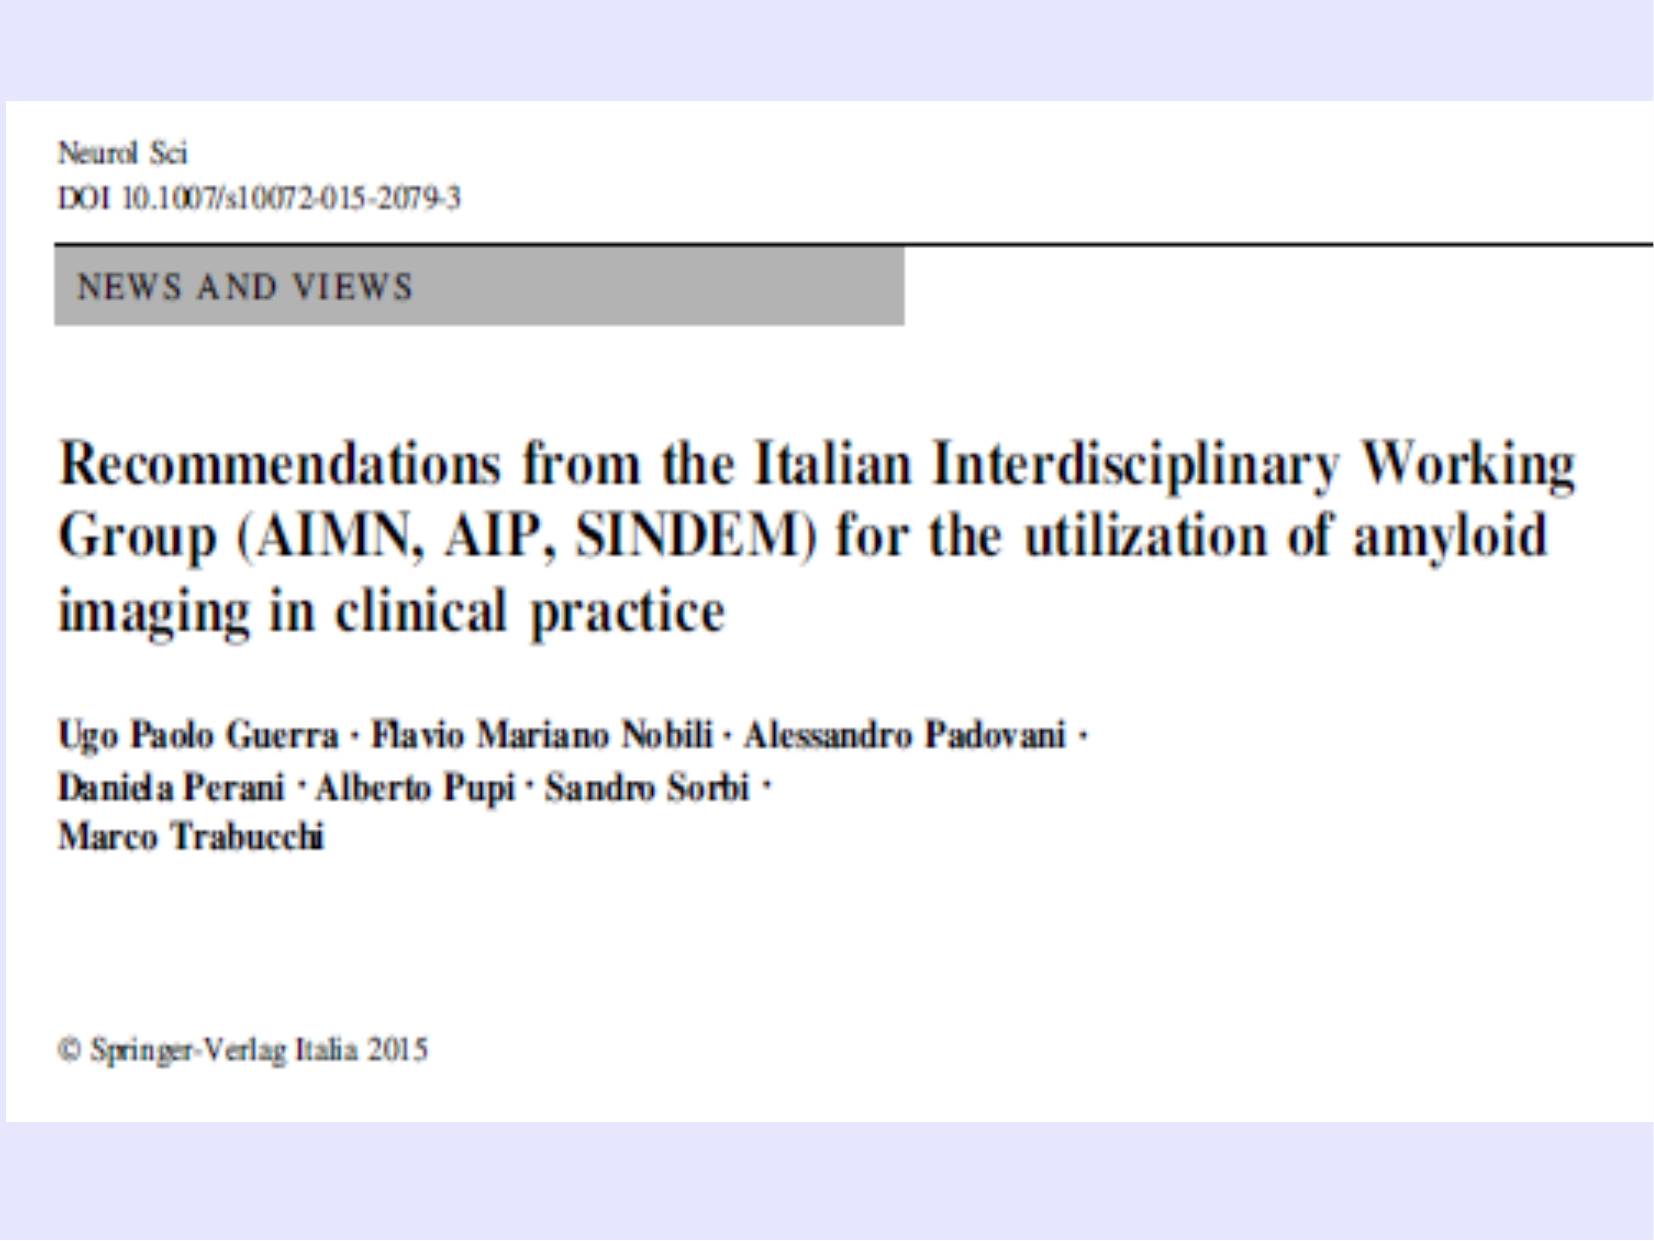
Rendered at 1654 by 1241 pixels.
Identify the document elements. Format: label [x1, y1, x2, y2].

picture [6, 101, 1654, 1123]
